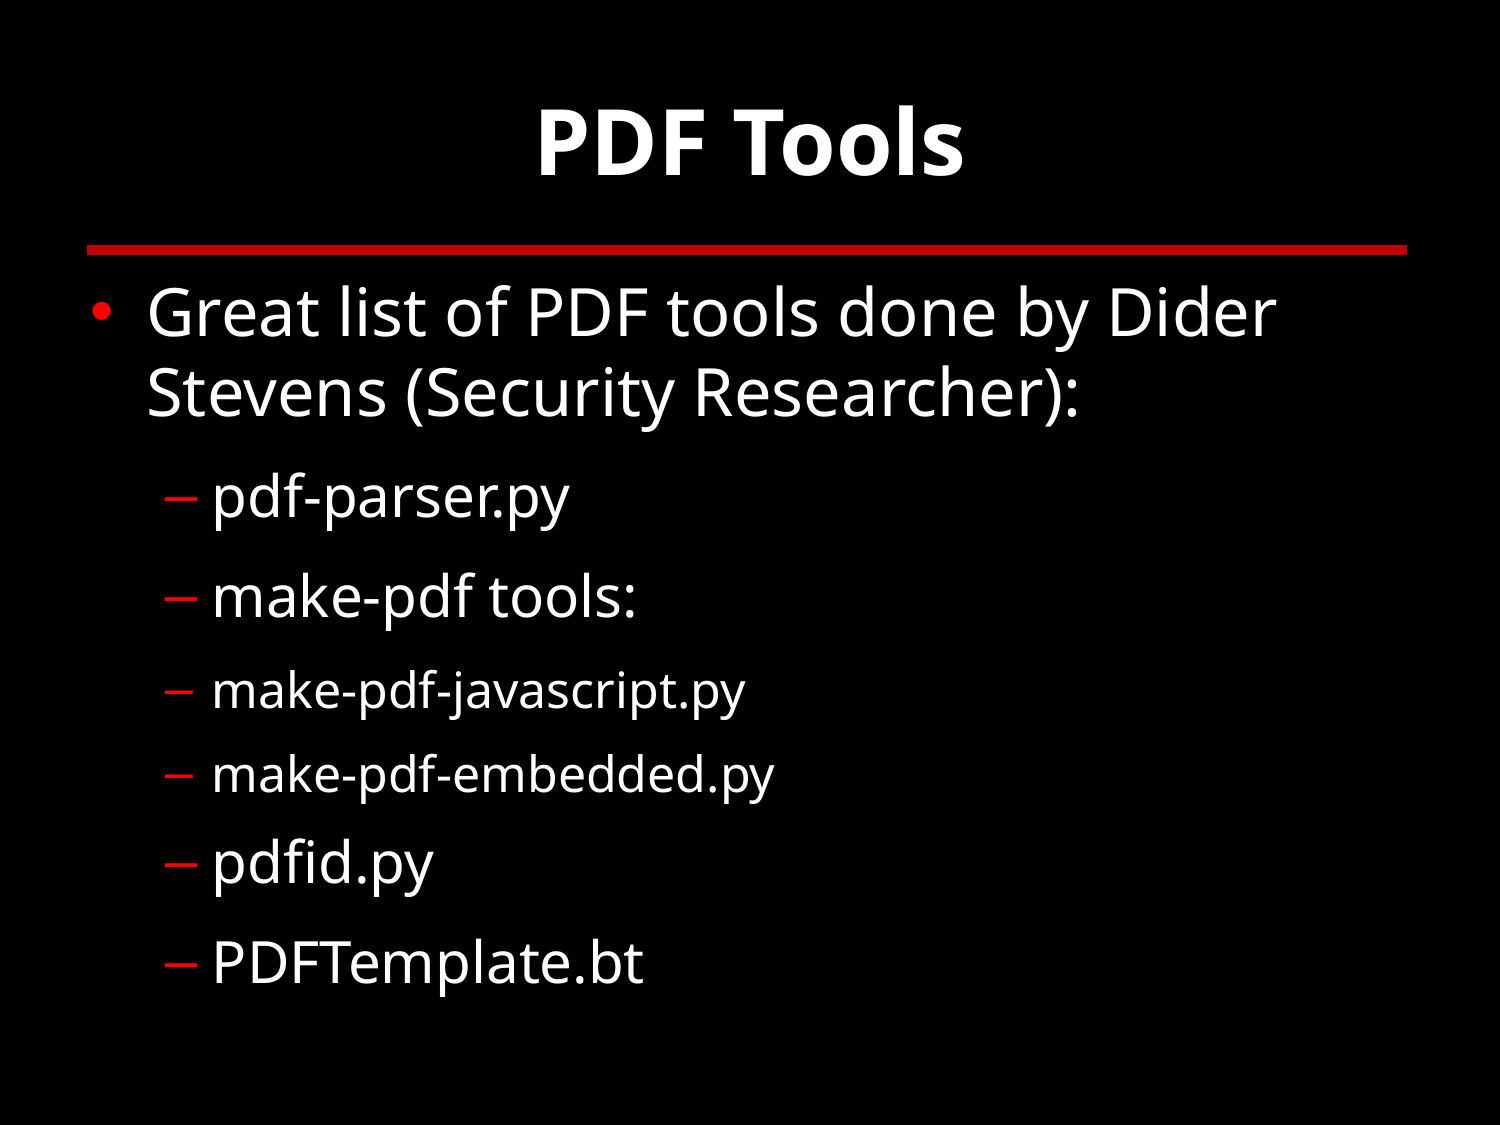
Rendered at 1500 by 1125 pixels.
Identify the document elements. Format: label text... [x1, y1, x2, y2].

title PDF Tools [75, 45, 1425, 233]
list Great list of PDF tools done by Dider Stevens (Security Researcher): pdf-parser.py make-pdf tools: make-pdf-javascript.py make-pdf-embedded.py pdfid.py PDFTemplate.bt [75, 262, 1425, 1005]
